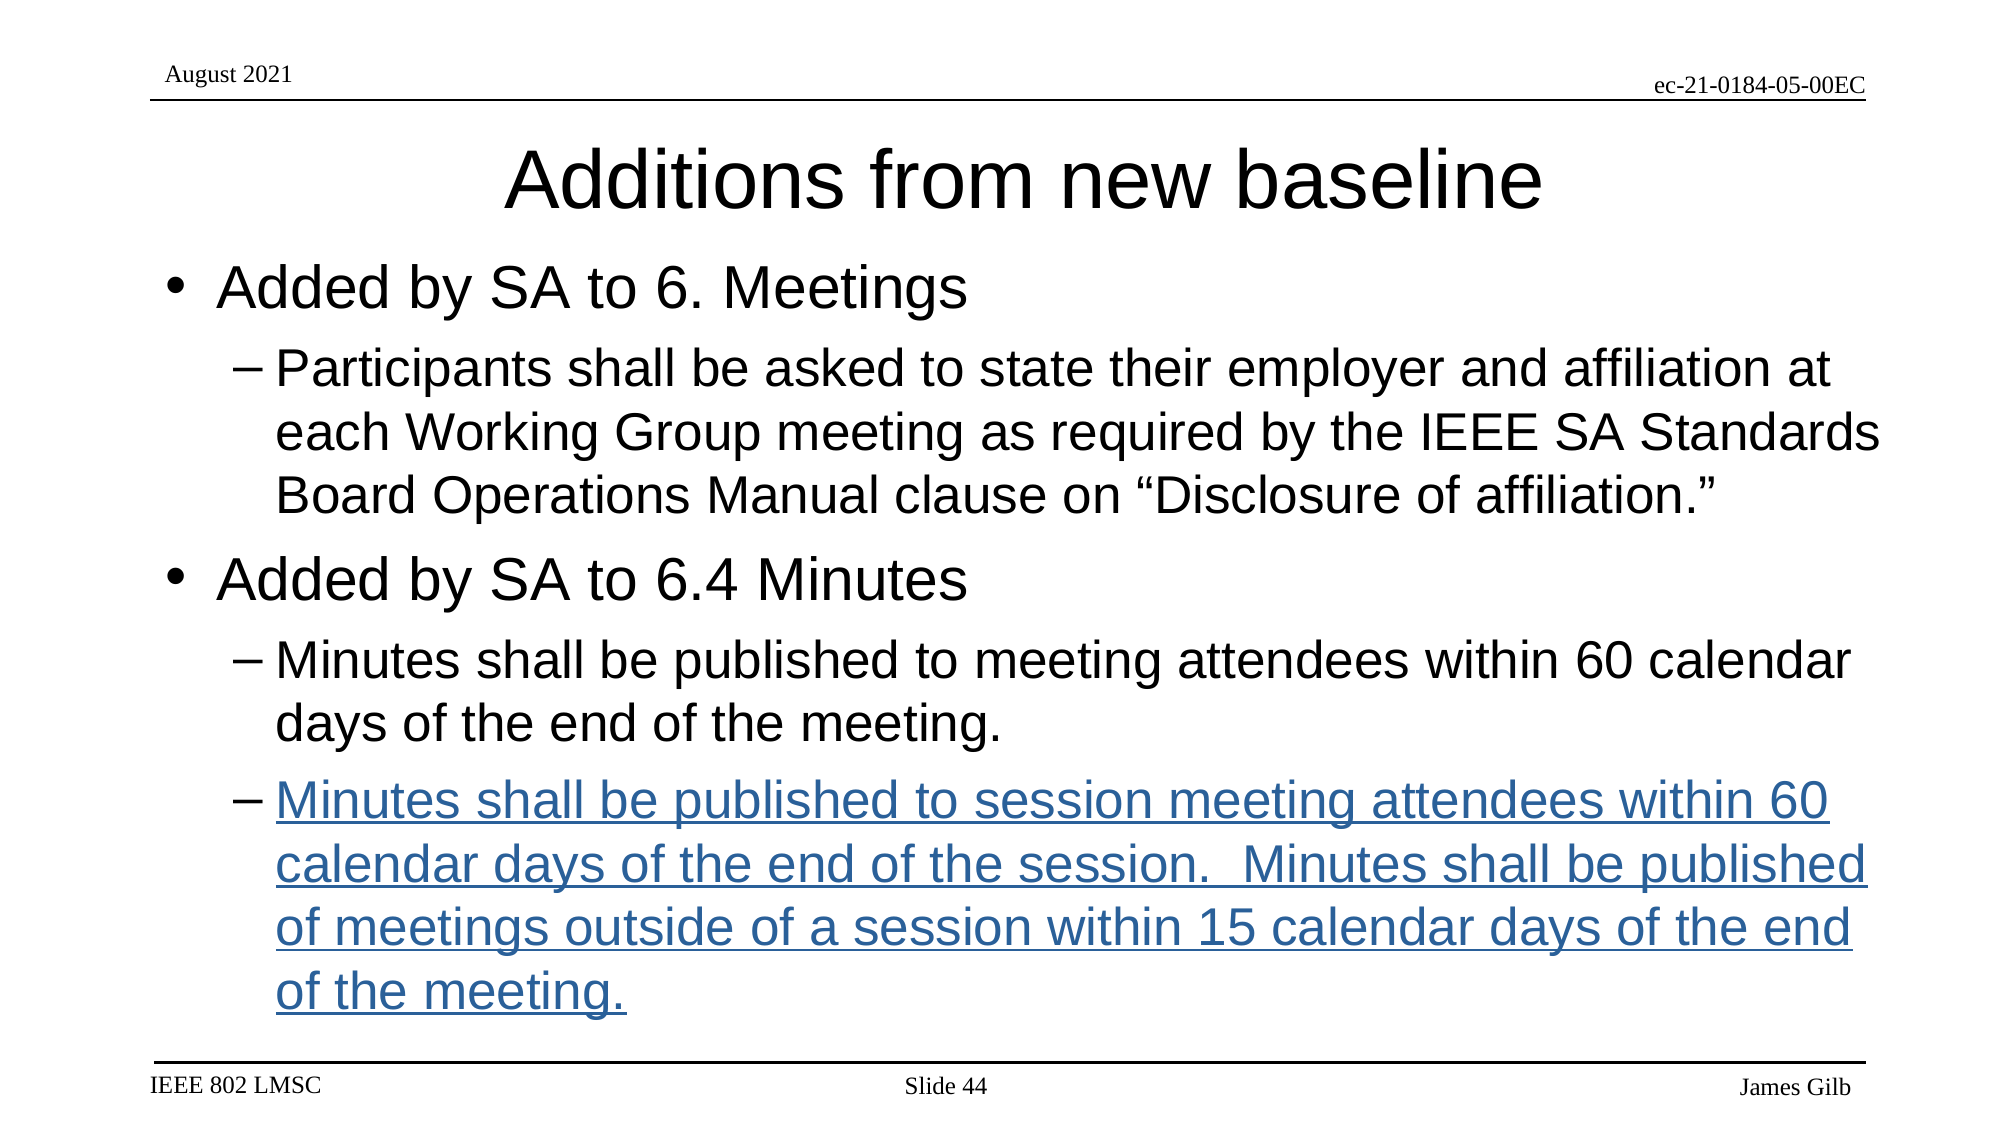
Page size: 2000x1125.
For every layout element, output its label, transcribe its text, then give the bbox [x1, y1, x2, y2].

list Added by SA to 6. Meetings Participants shall be asked to state their employer and affiliation at each Working Group meeting as required by the IEEE SA Standards Board Operations Manual clause on “Disclosure of affiliation.” Added by SA to 6.4 Minutes Minutes shall be published to meeting attendees within 60 calendar days of the end of the meeting. Minutes shall be published to session meeting attendees within 60 calendar days of the end of the session. Minutes shall be published of meetings outside of a session within 15 calendar days of the end of the meeting. [149, 239, 1900, 1051]
title Additions from new baseline [149, 112, 1900, 238]
